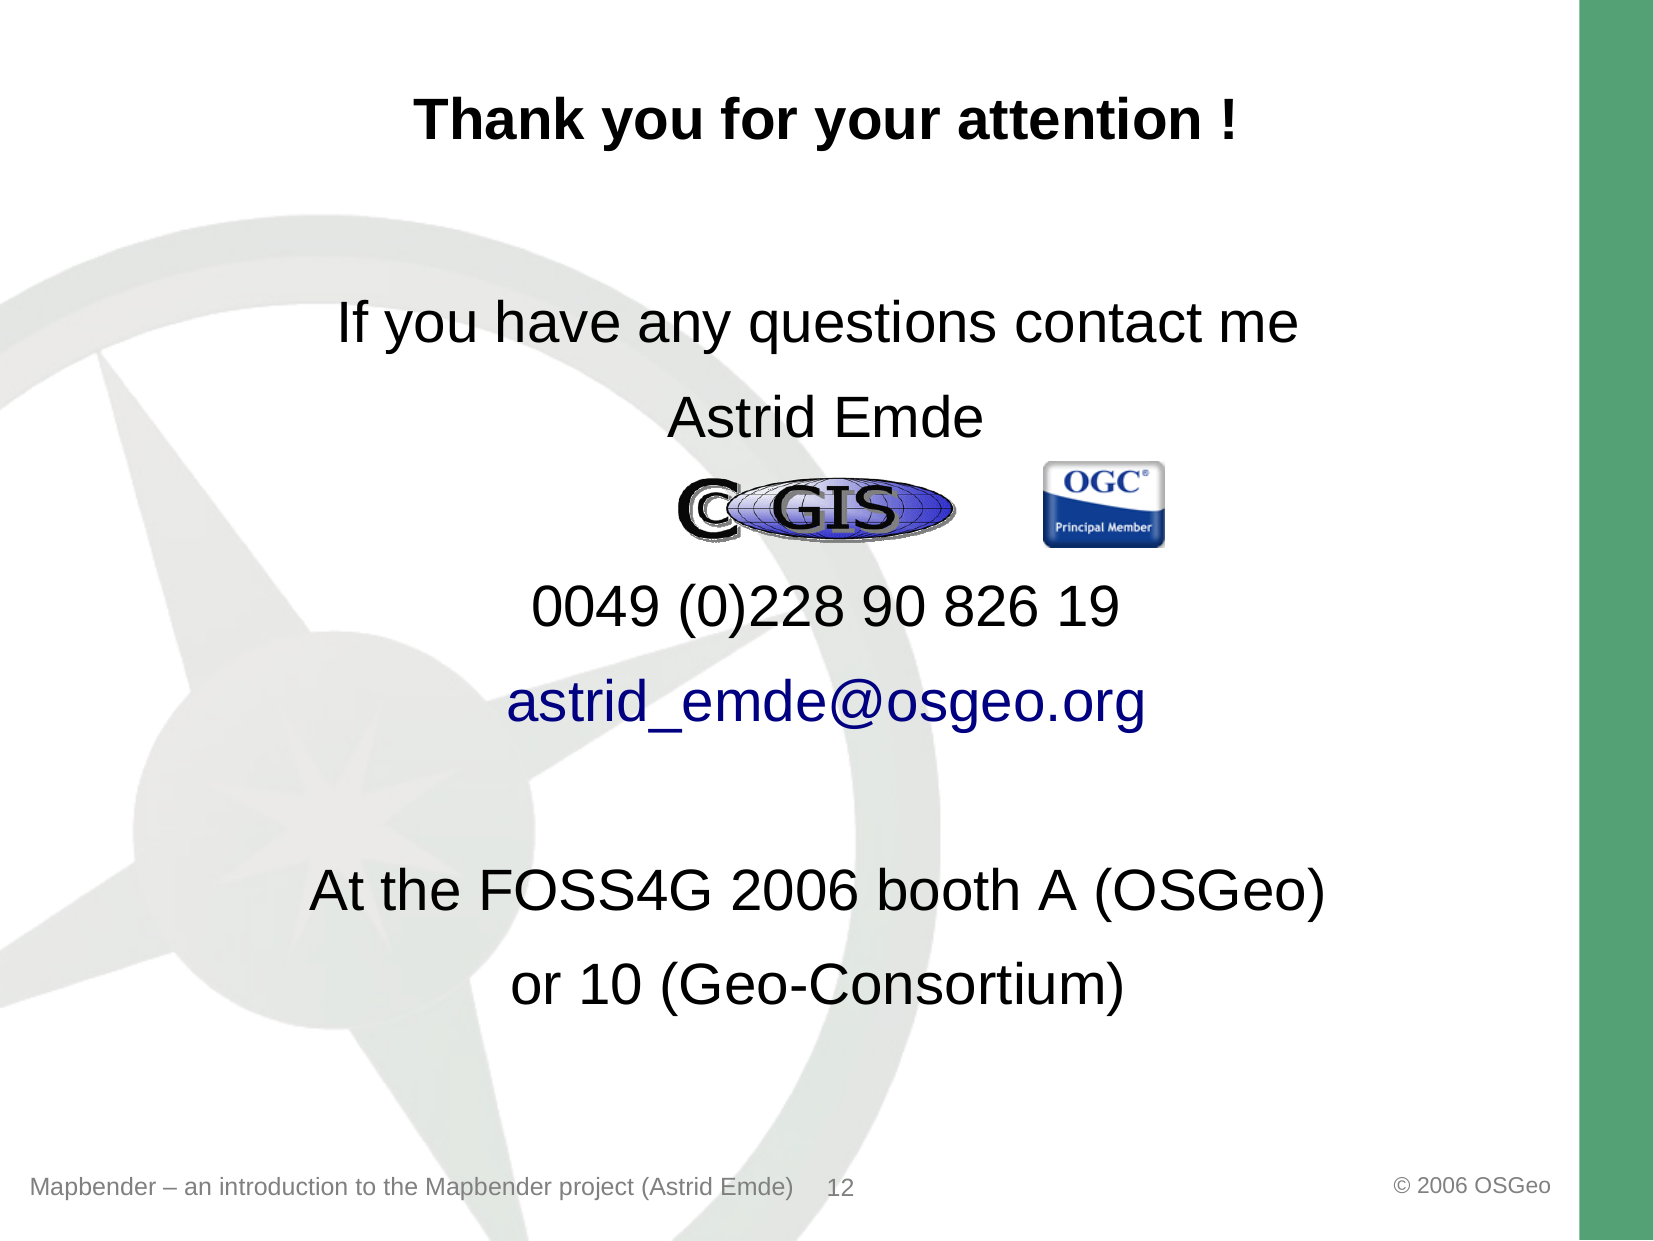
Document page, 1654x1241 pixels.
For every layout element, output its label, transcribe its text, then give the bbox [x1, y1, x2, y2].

list If you have any questions contact me Astrid Emde 0049 (0)228 90 826 19 astrid_emde@osgeo.org At the FOSS4G 2006 booth A (OSGeo) or 10 (Geo-Consortium) [82, 290, 1571, 1109]
picture [1043, 461, 1165, 548]
picture [0, 192, 1020, 1241]
title Thank you for your attention ! [82, 31, 1571, 207]
picture [675, 475, 954, 541]
